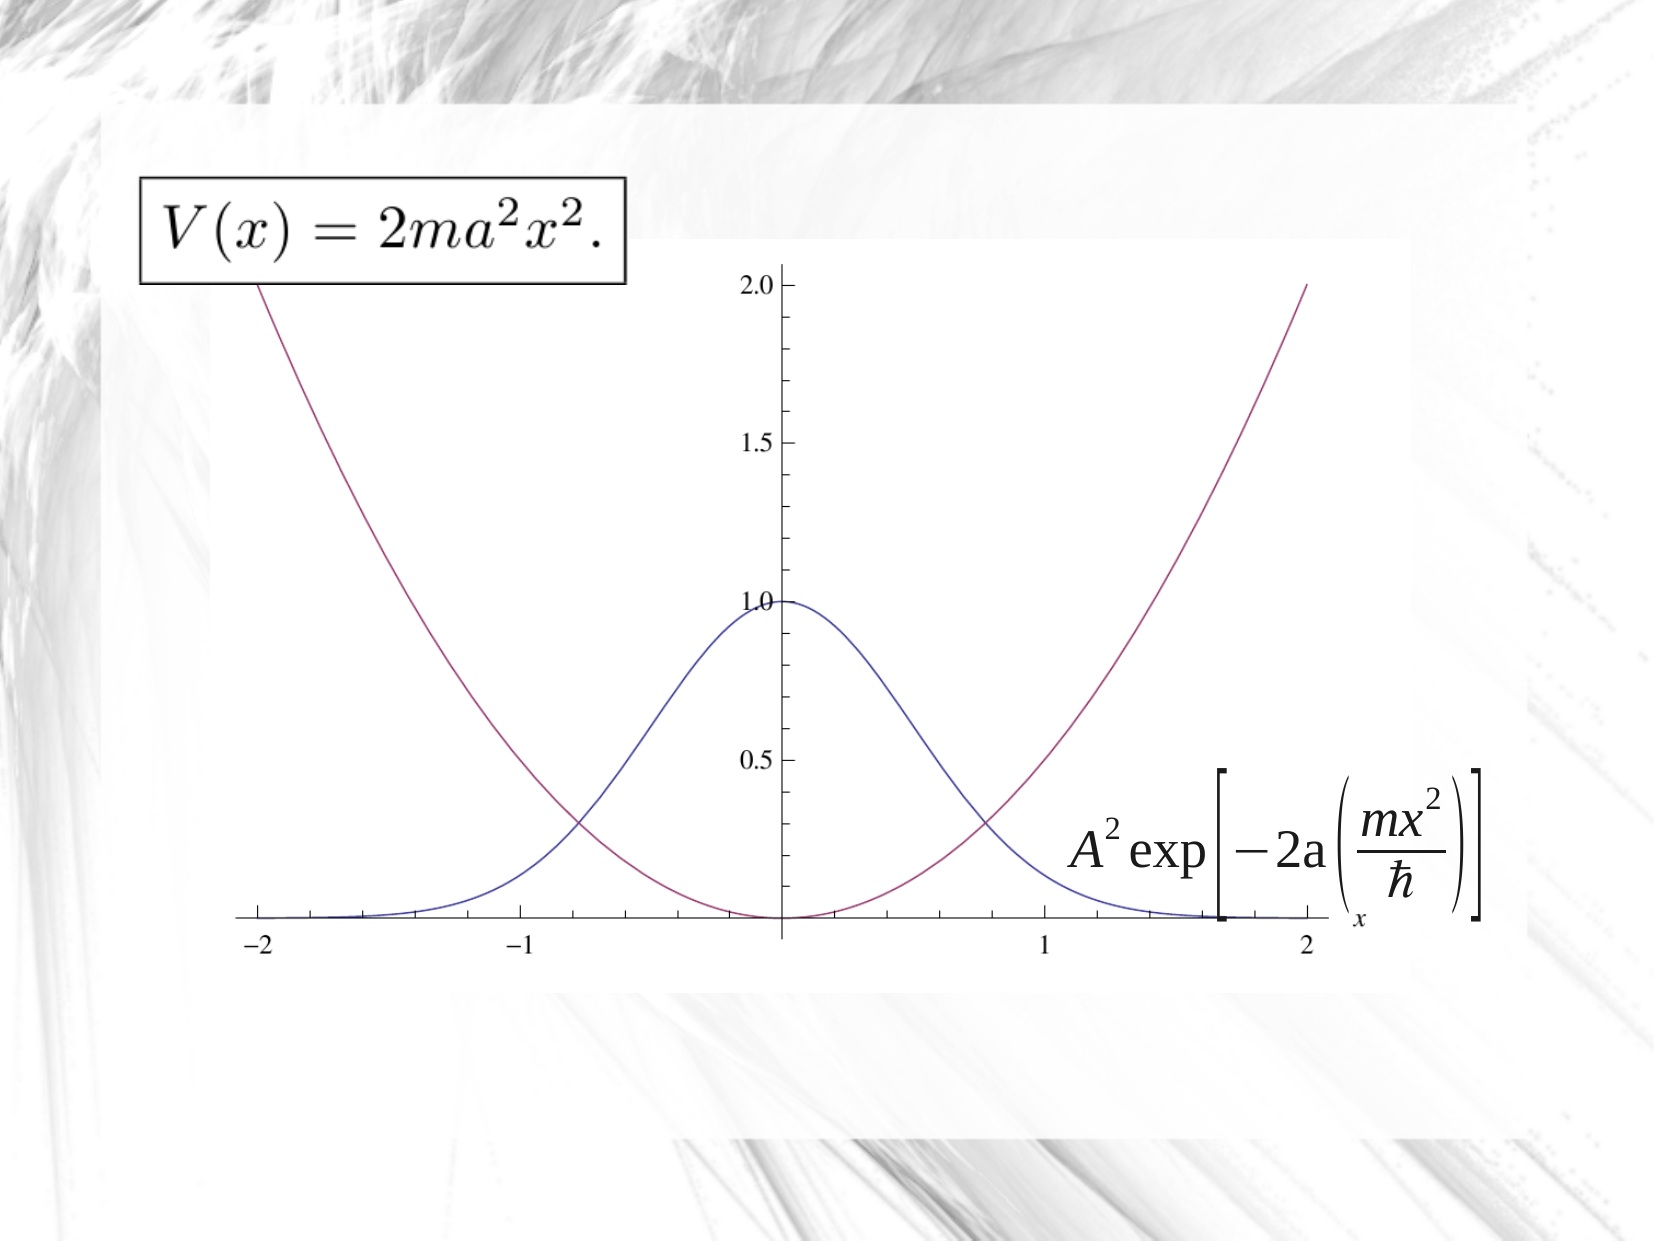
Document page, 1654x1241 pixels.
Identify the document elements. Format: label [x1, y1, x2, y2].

chart [1050, 765, 1501, 924]
picture [0, 0, 1654, 1241]
